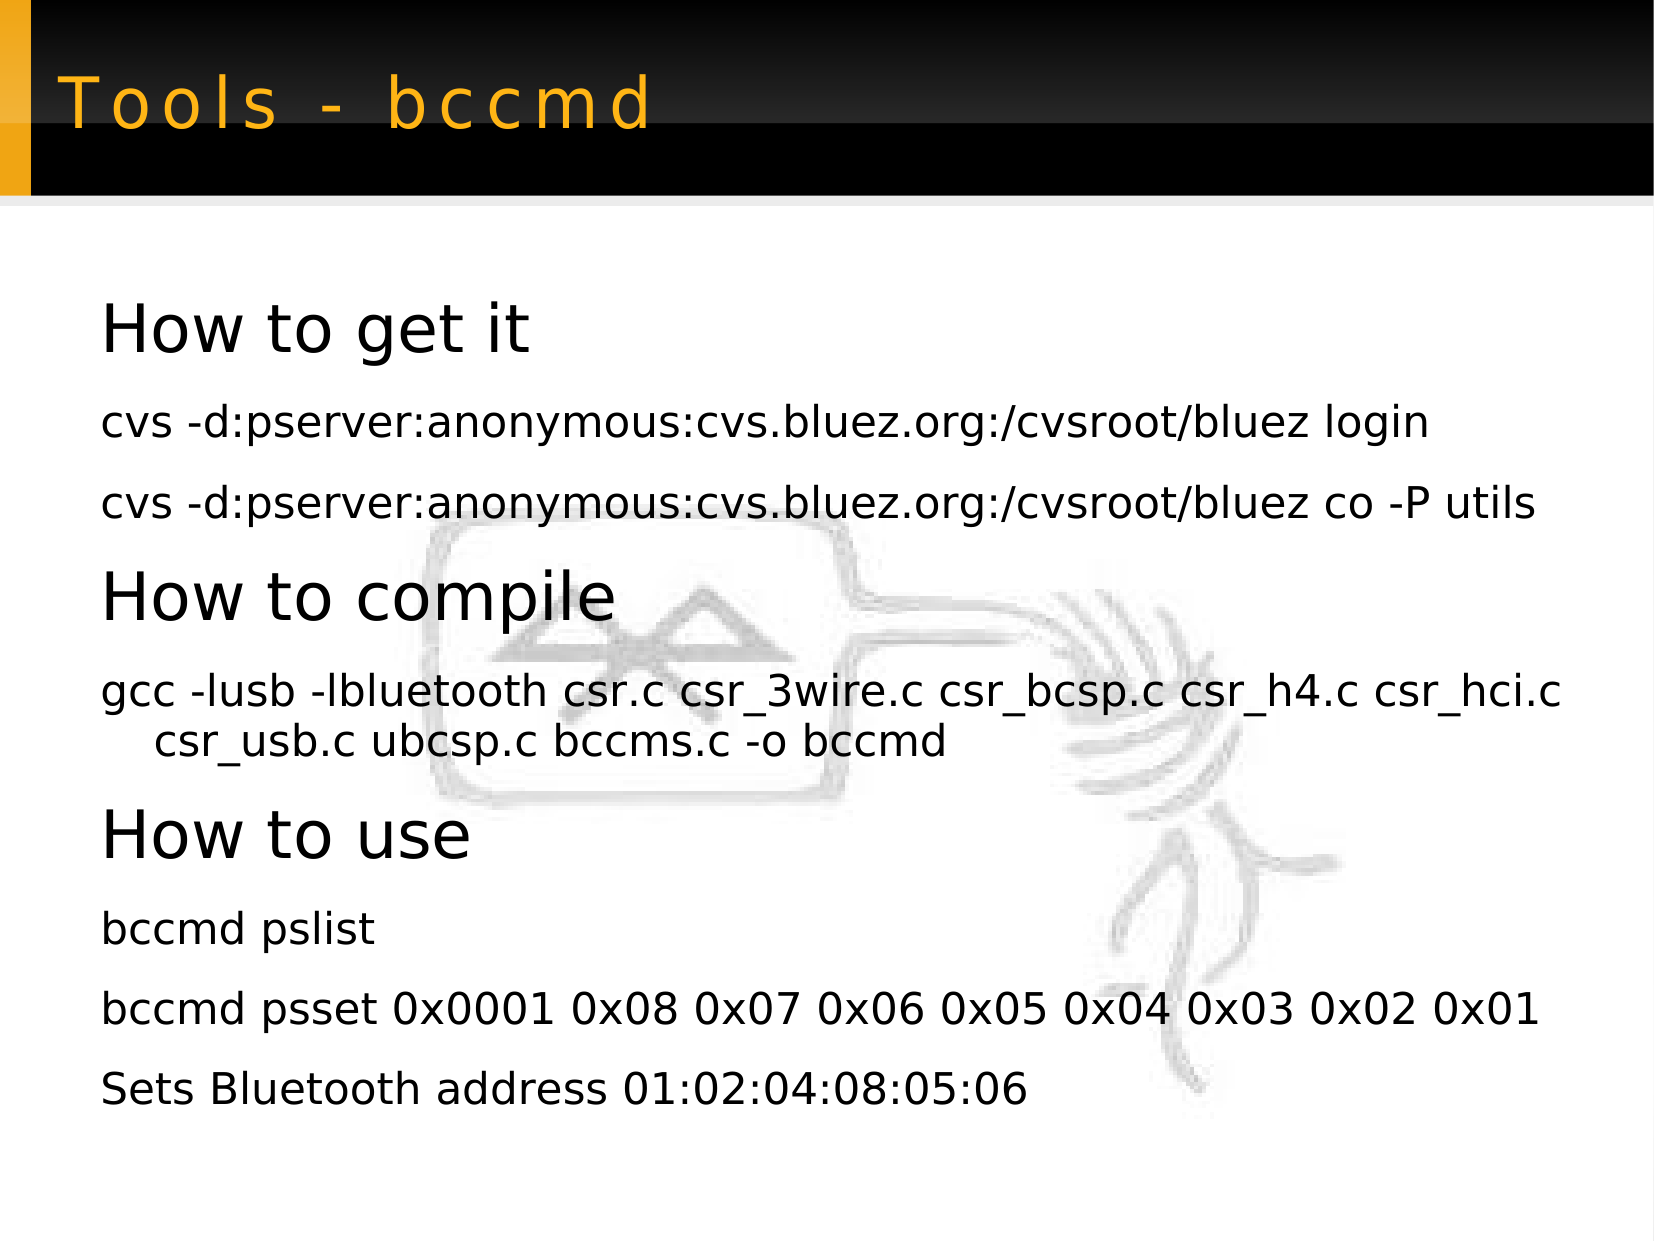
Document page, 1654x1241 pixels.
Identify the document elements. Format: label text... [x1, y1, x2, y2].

list How to get it cvs -d:pserver:anonymous:cvs.bluez.org:/cvsroot/bluez login cvs -d:pserver:anonymous:cvs.bluez.org:/cvsroot/bluez co -P utils How to compile gcc -lusb -lbluetooth csr.c csr_3wire.c csr_bcsp.c csr_h4.c csr_hci.c csr_usb.c ubcsp.c bccms.c -o bccmd How to use bccmd pslist bccmd psset 0x0001 0x08 0x07 0x06 0x05 0x04 0x03 0x02 0x01 Sets Bluetooth address 01:02:04:08:05:06 [82, 290, 1571, 1116]
title Tools - bccmd [59, 29, 1270, 178]
picture [0, 0, 1654, 1241]
